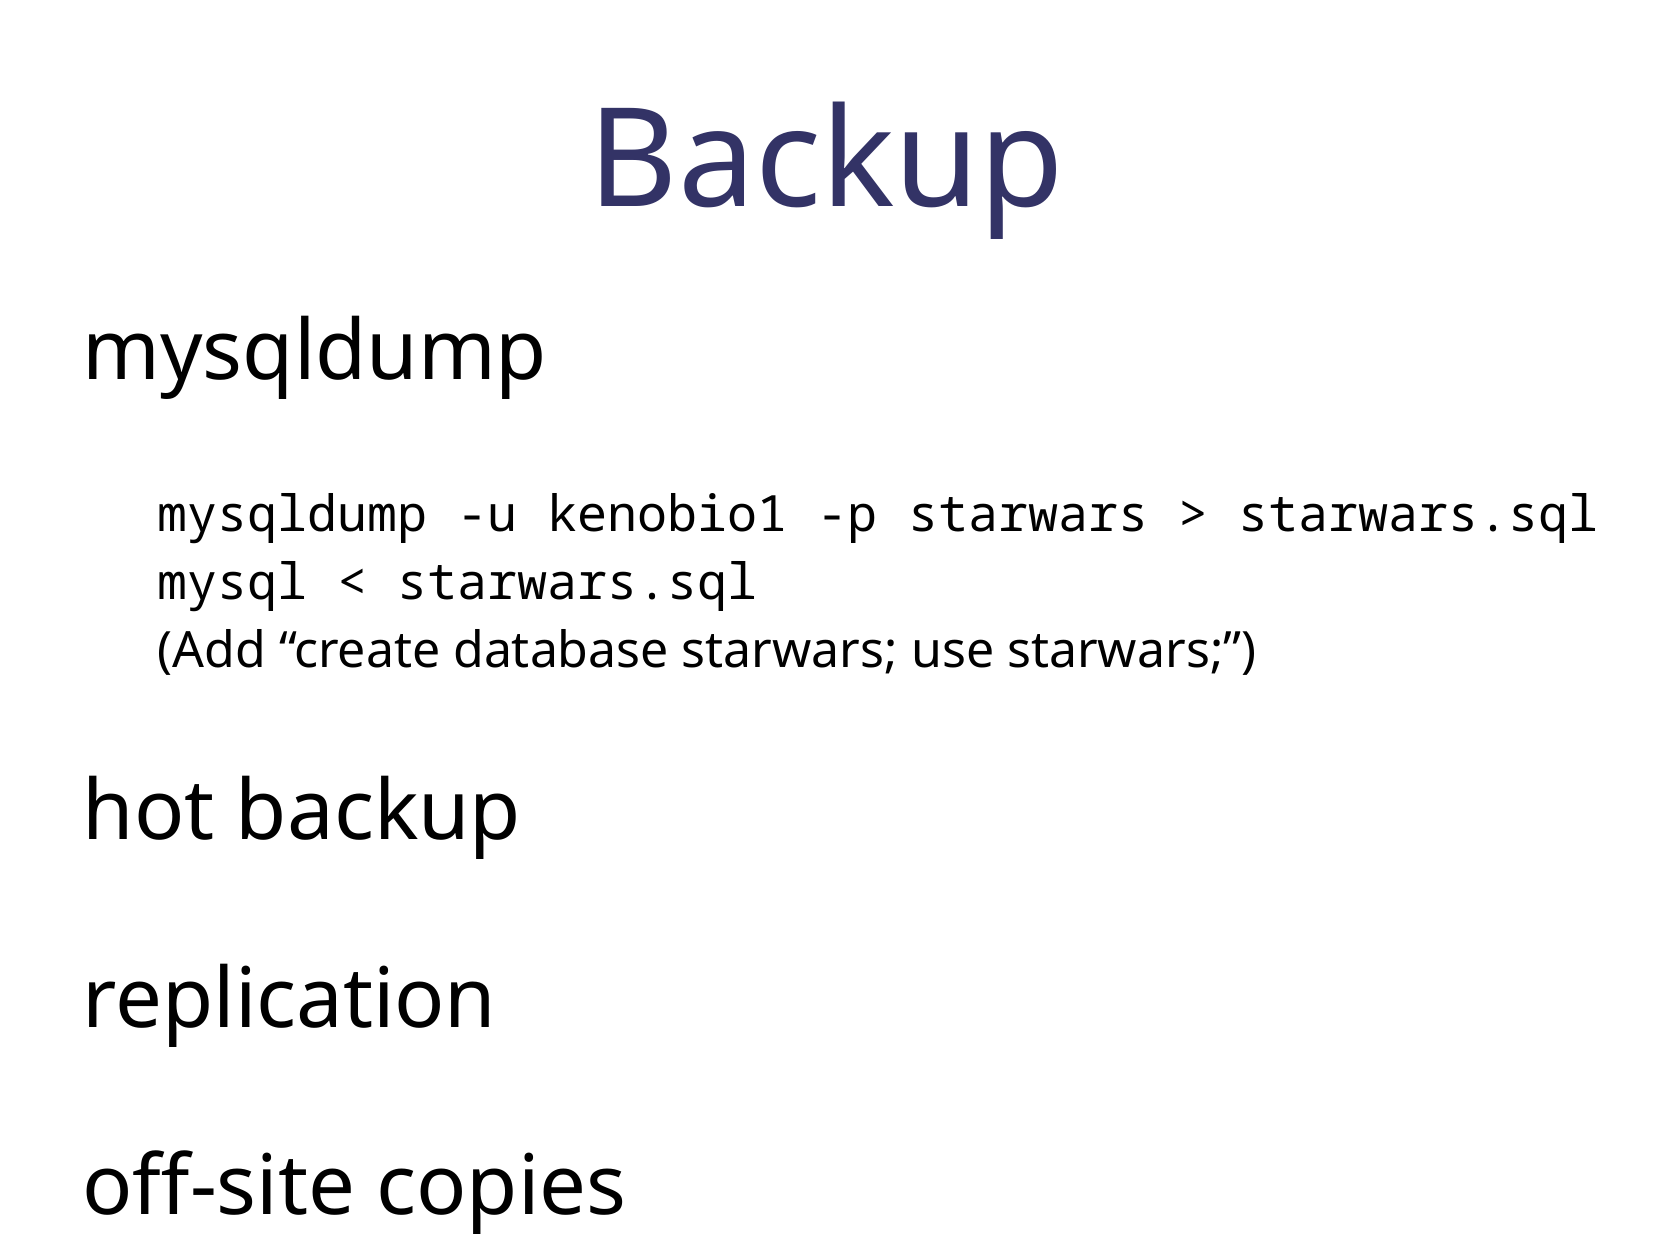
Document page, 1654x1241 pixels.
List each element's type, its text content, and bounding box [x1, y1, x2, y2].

title Backup [82, 56, 1571, 250]
subtitle mysqldump mysqldump -u kenobio1 -p starwars > starwars.sql mysql < starwars.sql (Add “create database starwars; use starwars;”) hot backup replication off-site copies [82, 290, 1654, 1126]
